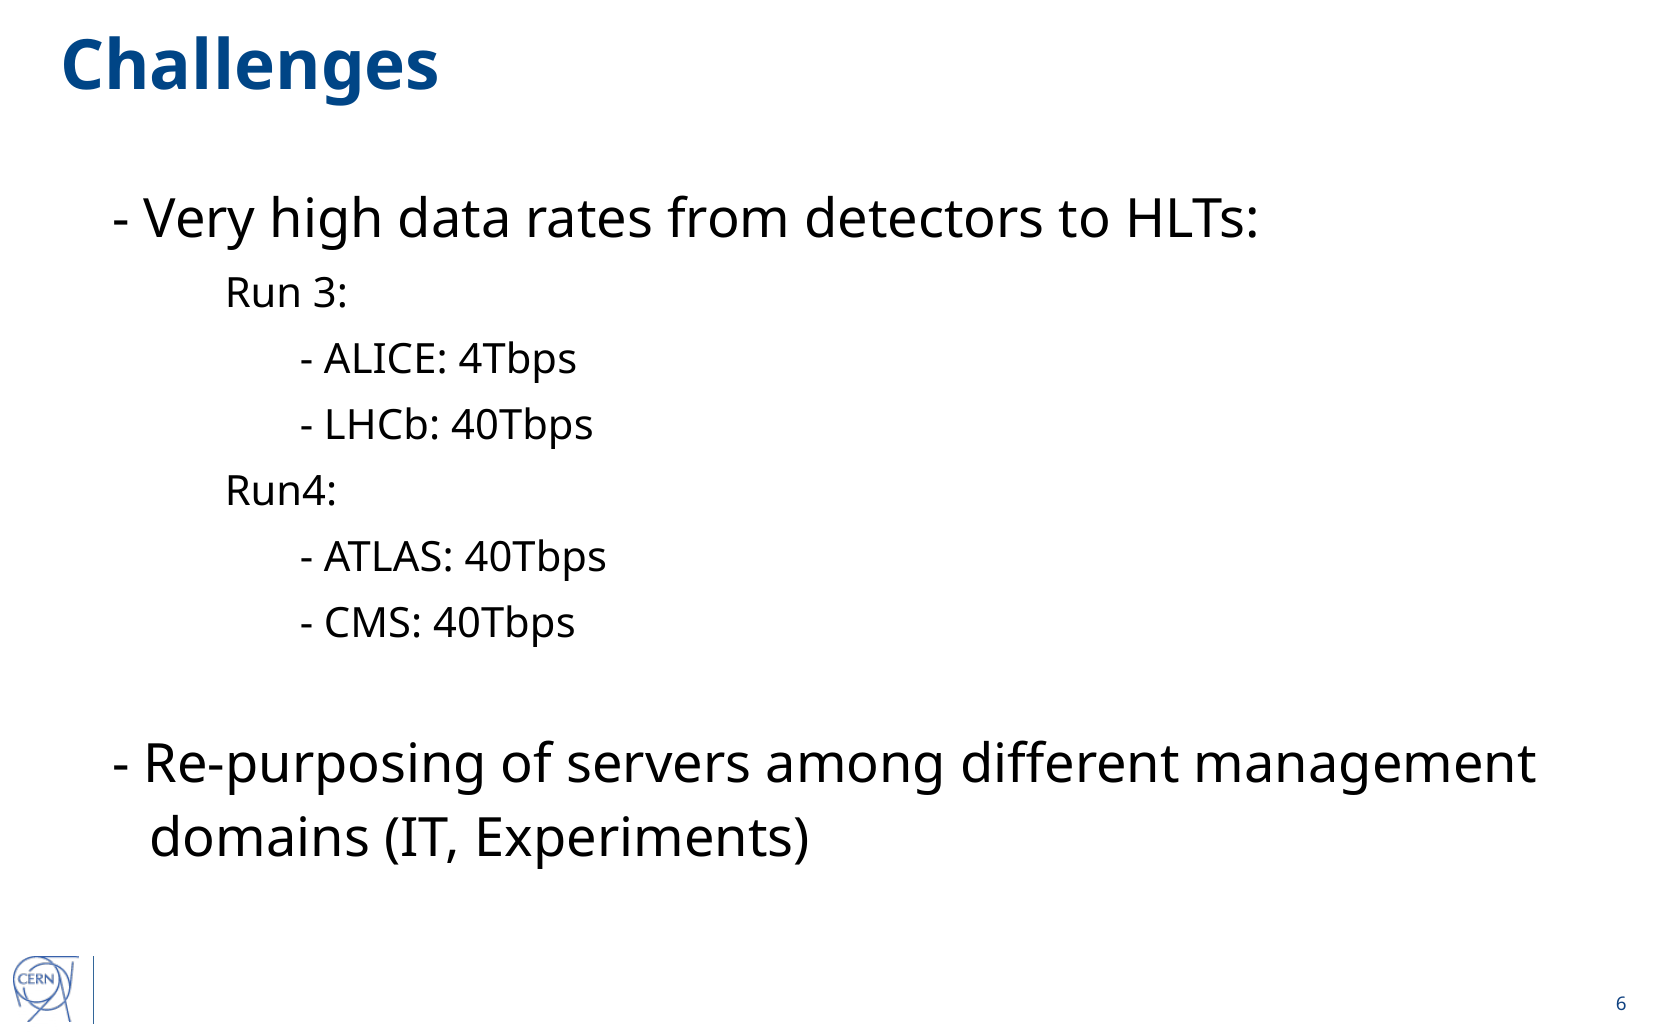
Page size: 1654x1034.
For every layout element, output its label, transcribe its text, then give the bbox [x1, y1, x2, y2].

title Challenges [60, 0, 1528, 138]
text_box - Very high data rates from detectors to HLTs: Run 3: - ALICE: 4Tbps - LHCb: 40Tbps Run4: - ATLAS: 40Tbps - CMS: 40Tbps - Re-purposing of servers among different management domains (IT, Experiments) [97, 172, 1606, 973]
picture [13, 956, 79, 1032]
